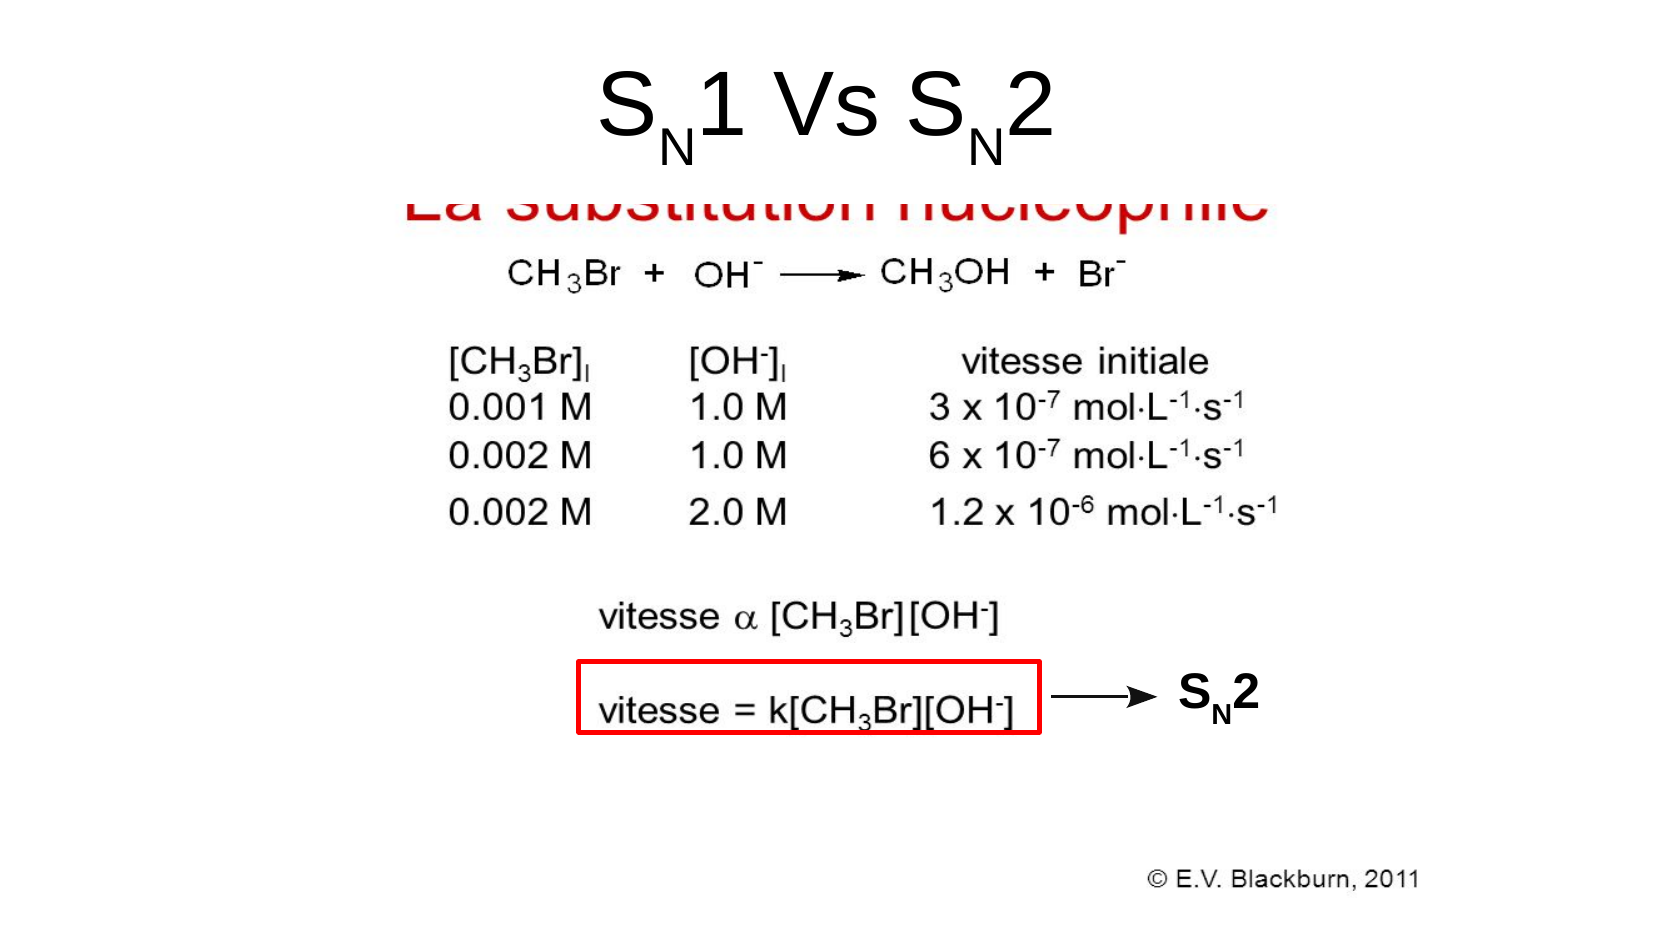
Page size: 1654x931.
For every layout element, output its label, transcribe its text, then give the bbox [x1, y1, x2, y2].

text_box SN2 [1163, 655, 1400, 739]
picture [236, 204, 1437, 898]
title SN1 Vs SN2 [82, 37, 1571, 193]
